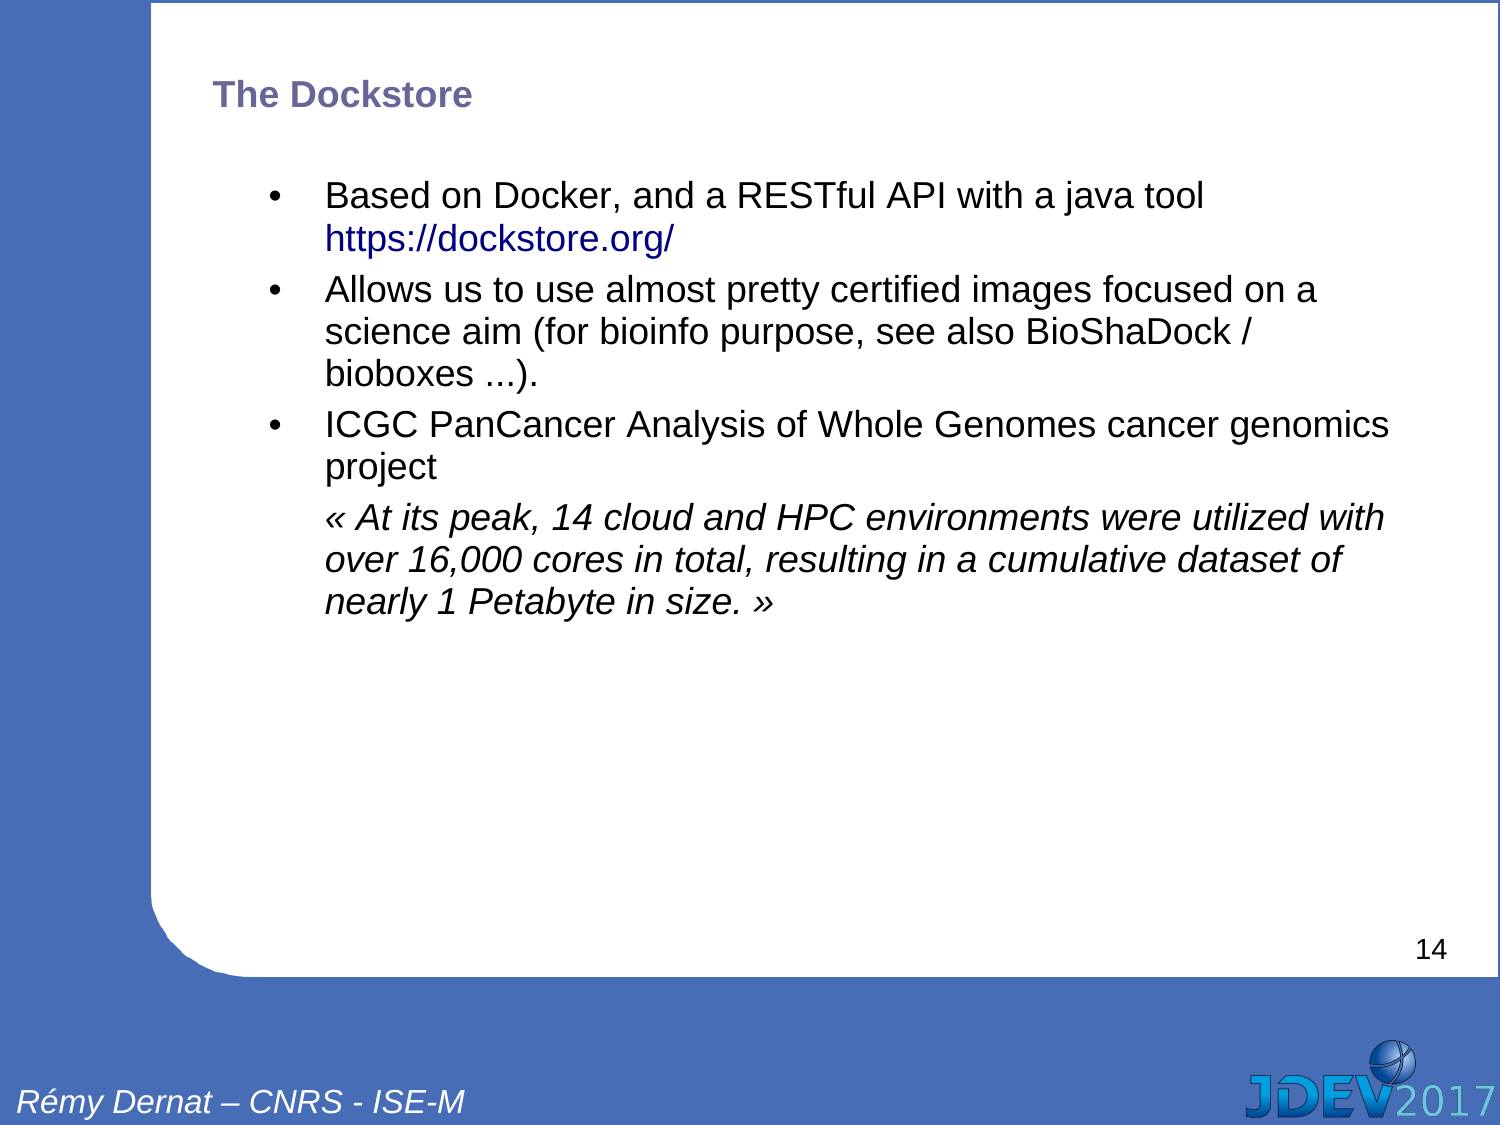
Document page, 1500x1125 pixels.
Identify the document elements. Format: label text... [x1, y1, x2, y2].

text_box Rémy Dernat – CNRS - ISE-M [0, 1075, 488, 1125]
list Based on Docker, and a RESTful API with a java tool https://dockstore.org/ Allows us to use almost pretty certified images focused on a science aim (for bioinfo purpose, see also BioShaDock / bioboxes ...). ICGC PanCancer Analysis of Whole Genomes cancer genomics project « At its peak, 14 cloud and HPC environments were utilized with over 16,000 cores in total, resulting in a cumulative dataset of nearly 1 Petabyte in size. » [212, 174, 1448, 845]
picture [0, 0, 1500, 1125]
title The Dockstore [212, 24, 1447, 164]
